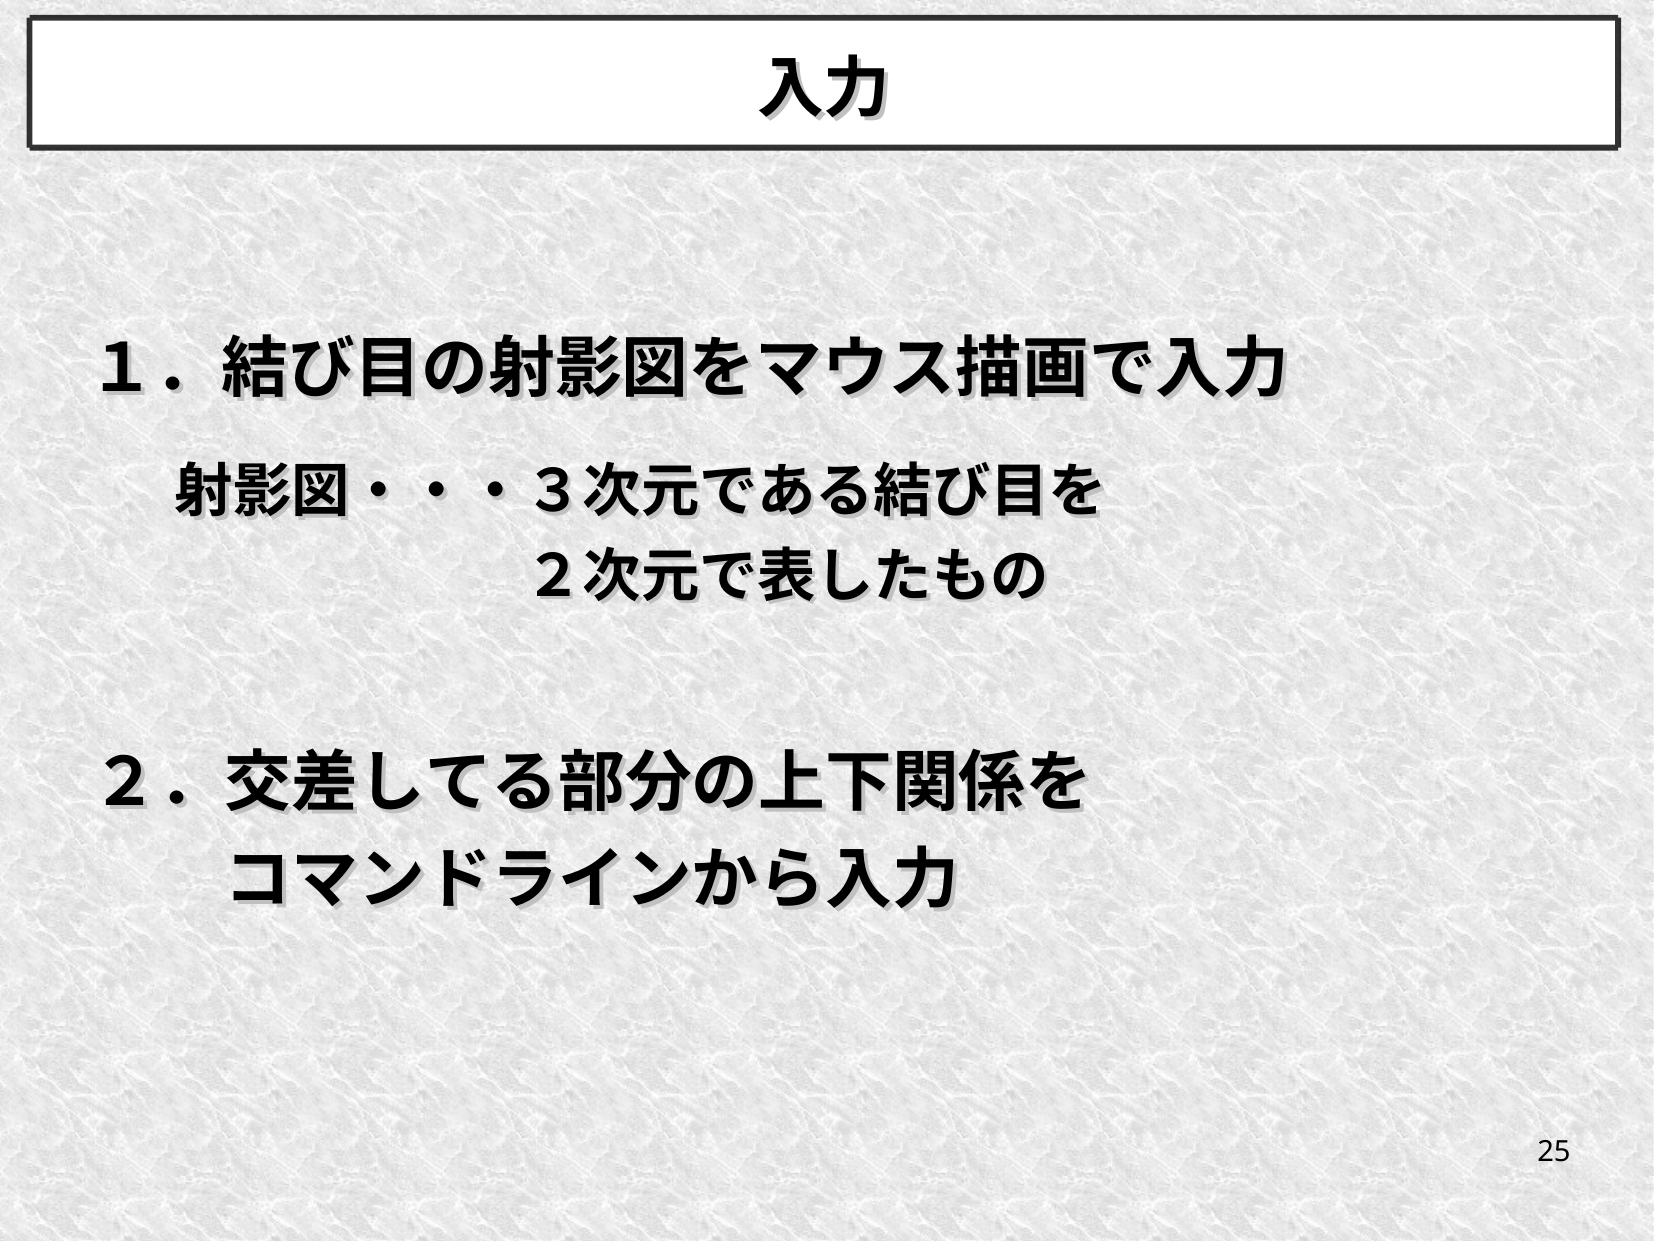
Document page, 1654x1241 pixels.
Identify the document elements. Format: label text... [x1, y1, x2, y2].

picture [0, 0, 1654, 1241]
text_box １．結び目の射影図をマウス描画で入力 [73, 307, 1404, 402]
text_box 入力 [29, 17, 1619, 148]
text_box ２．交差してる部分の上下関係を コマンドラインから入力 [76, 720, 1191, 896]
text_box 射影図・・・３次元である結び目を ２次元で表したもの [160, 437, 1198, 592]
